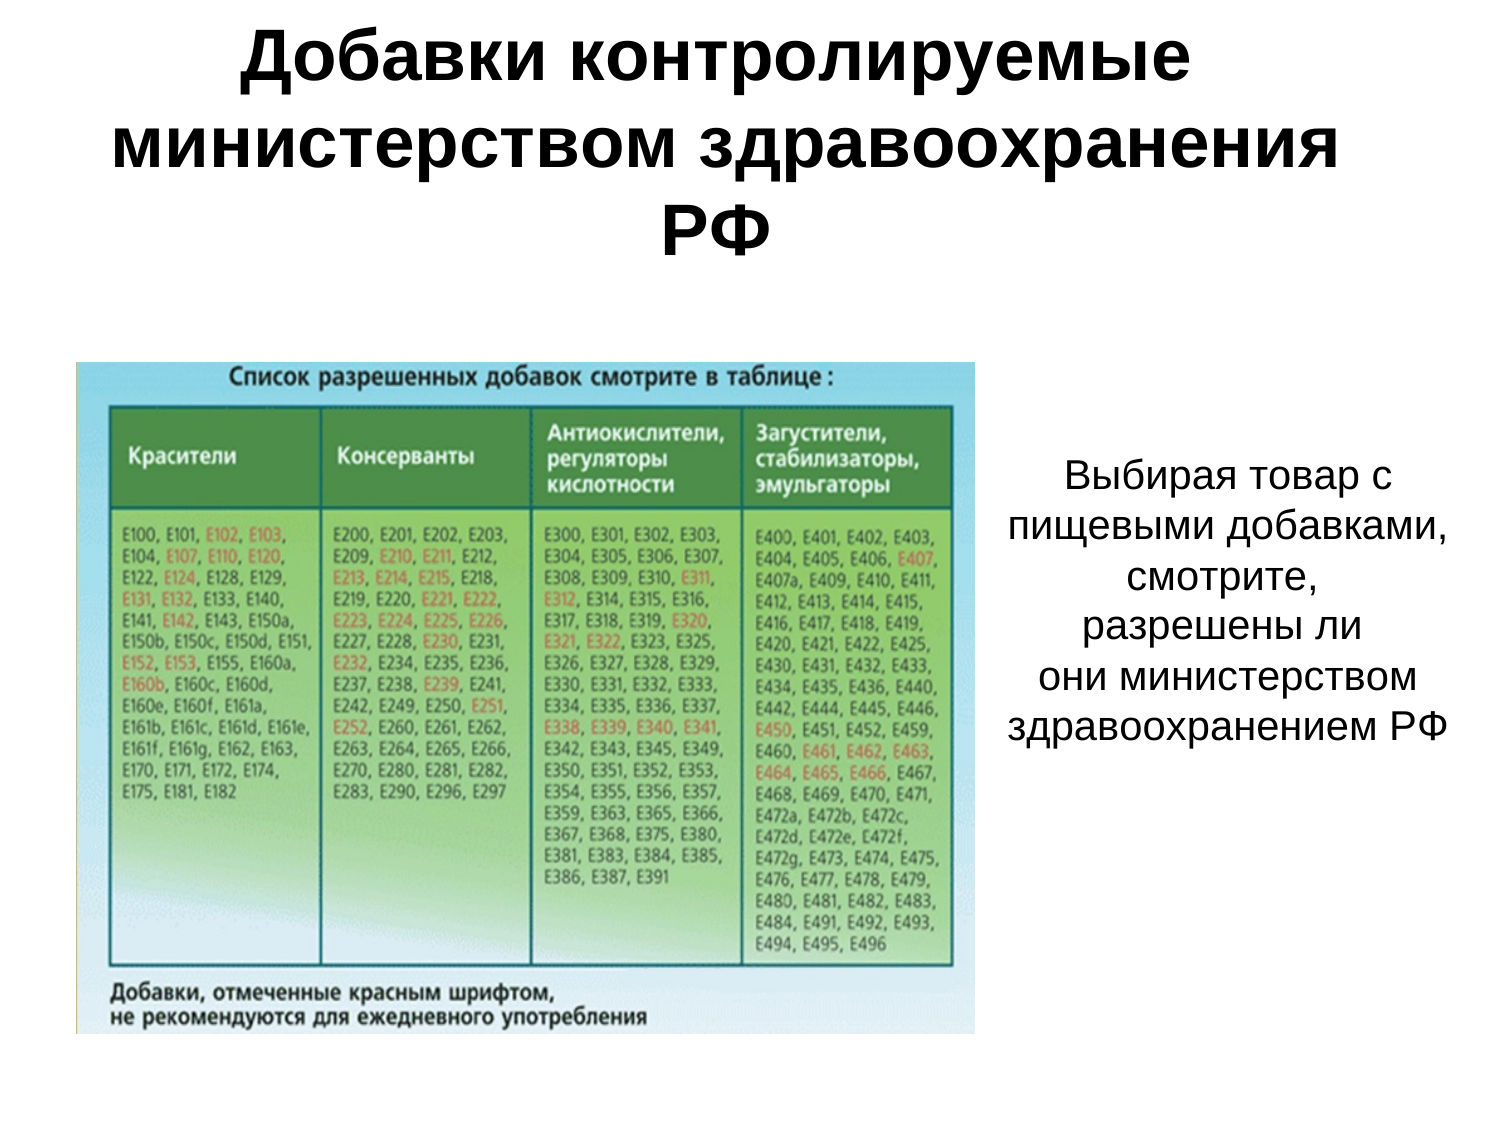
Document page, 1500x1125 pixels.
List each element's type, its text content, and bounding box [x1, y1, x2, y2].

text_box Добавки контролируемые министерством здравоохранения РФ [41, 0, 1392, 278]
text_box Выбирая товар с пищевыми добавками, смотрите, разрешены ли они министерством здравоохранением РФ [956, 290, 1500, 757]
picture [76, 362, 975, 1034]
